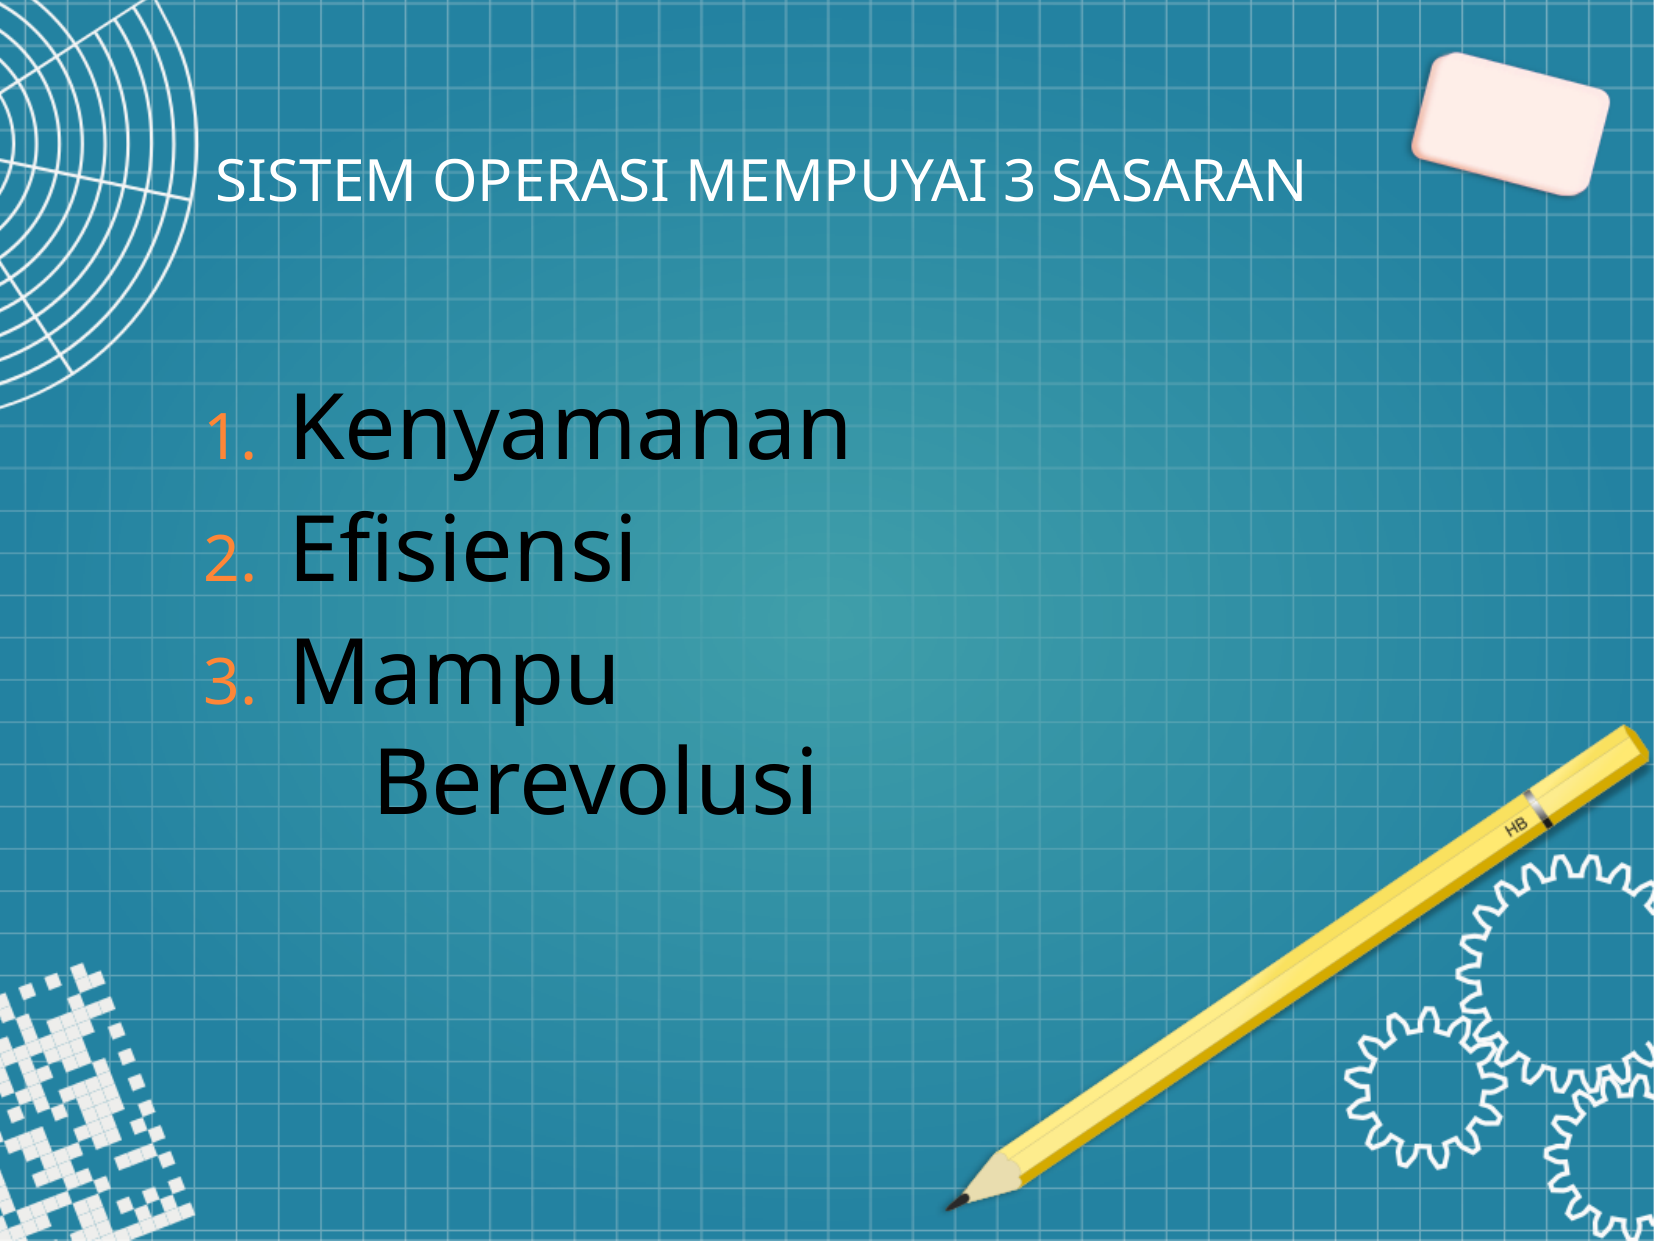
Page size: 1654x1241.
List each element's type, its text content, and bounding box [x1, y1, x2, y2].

text_box SISTEM OPERASI MEMPUYAI 3 SASARAN [201, 136, 1324, 221]
text_box Kenyamanan Efisiensi Mampu Berevolusi [189, 360, 1016, 840]
